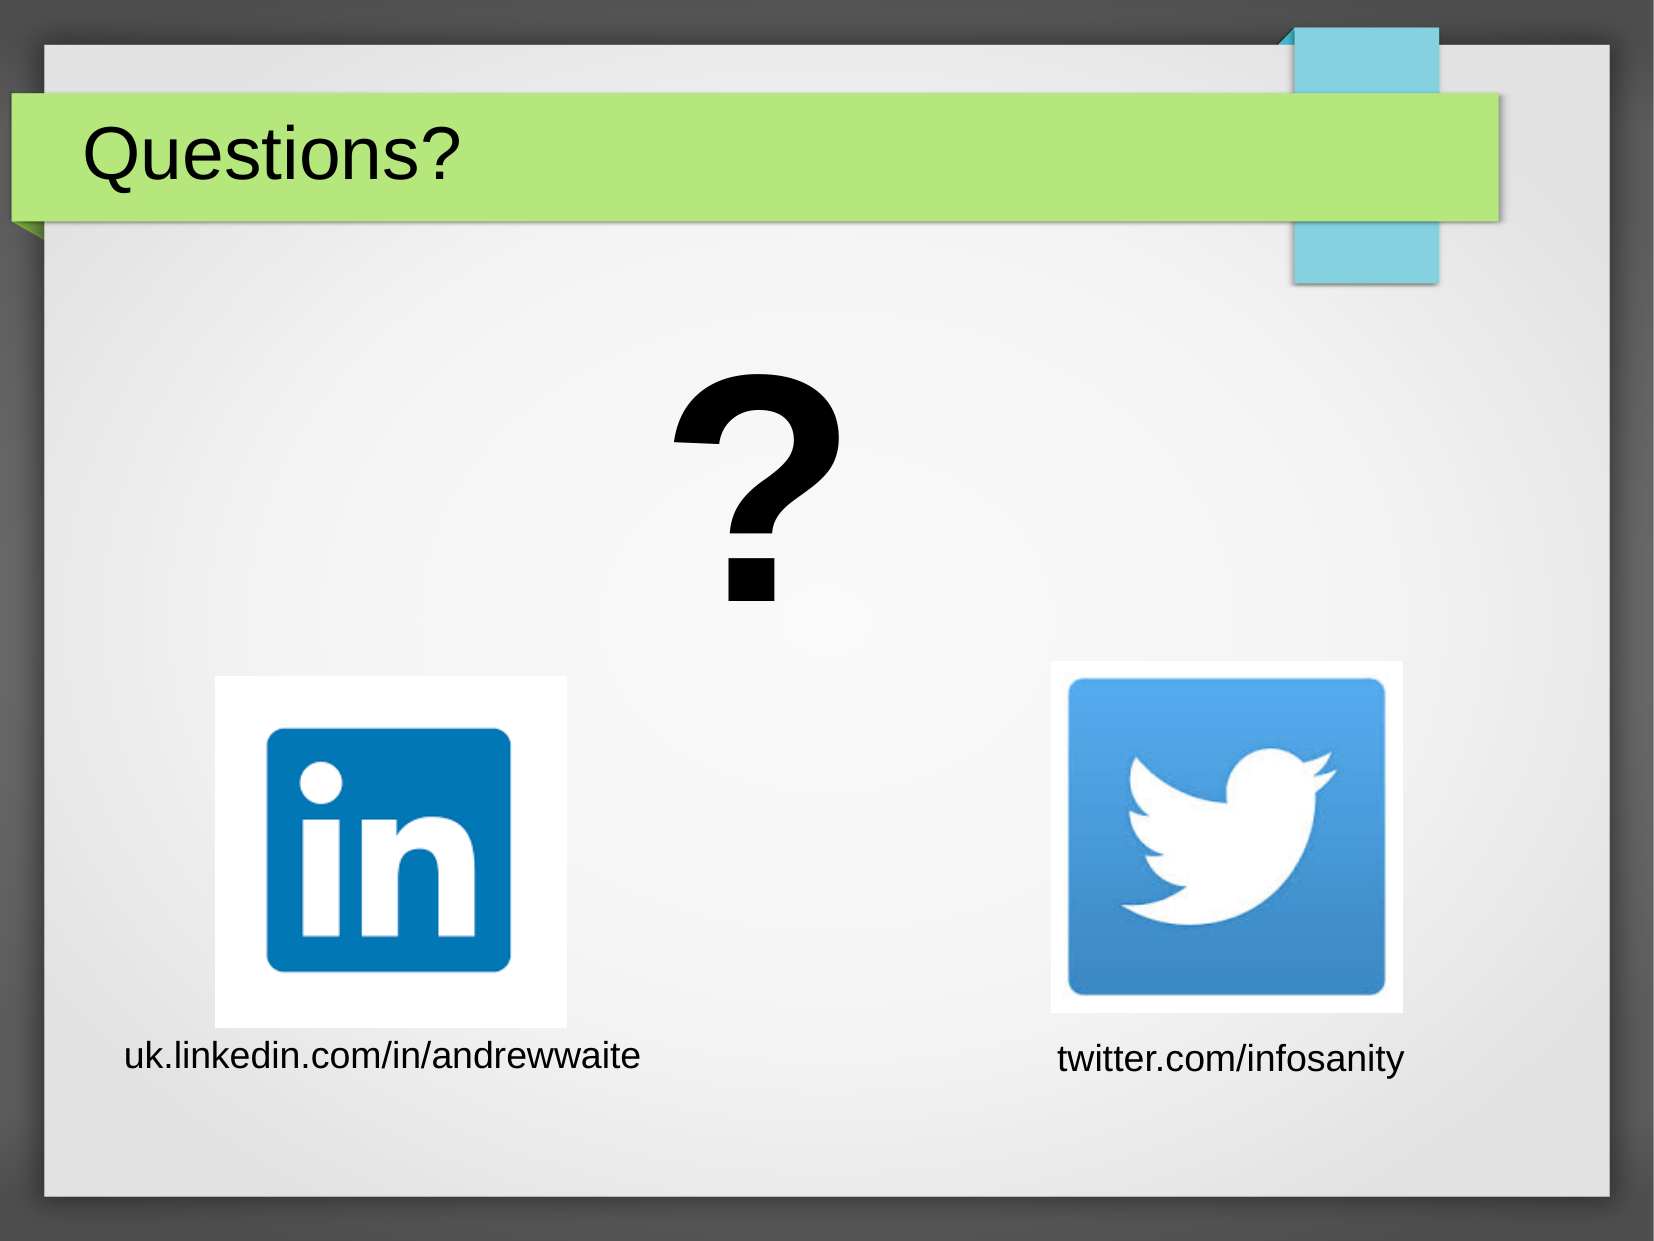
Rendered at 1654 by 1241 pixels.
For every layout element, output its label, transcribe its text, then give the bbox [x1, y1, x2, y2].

text_box uk.linkedin.com/in/andrewwaite [106, 1023, 697, 1087]
title Questions? [82, 94, 1264, 213]
picture [0, 0, 1654, 1241]
text_box twitter.com/infosanity [1039, 1027, 1430, 1091]
list ? [590, 307, 922, 674]
